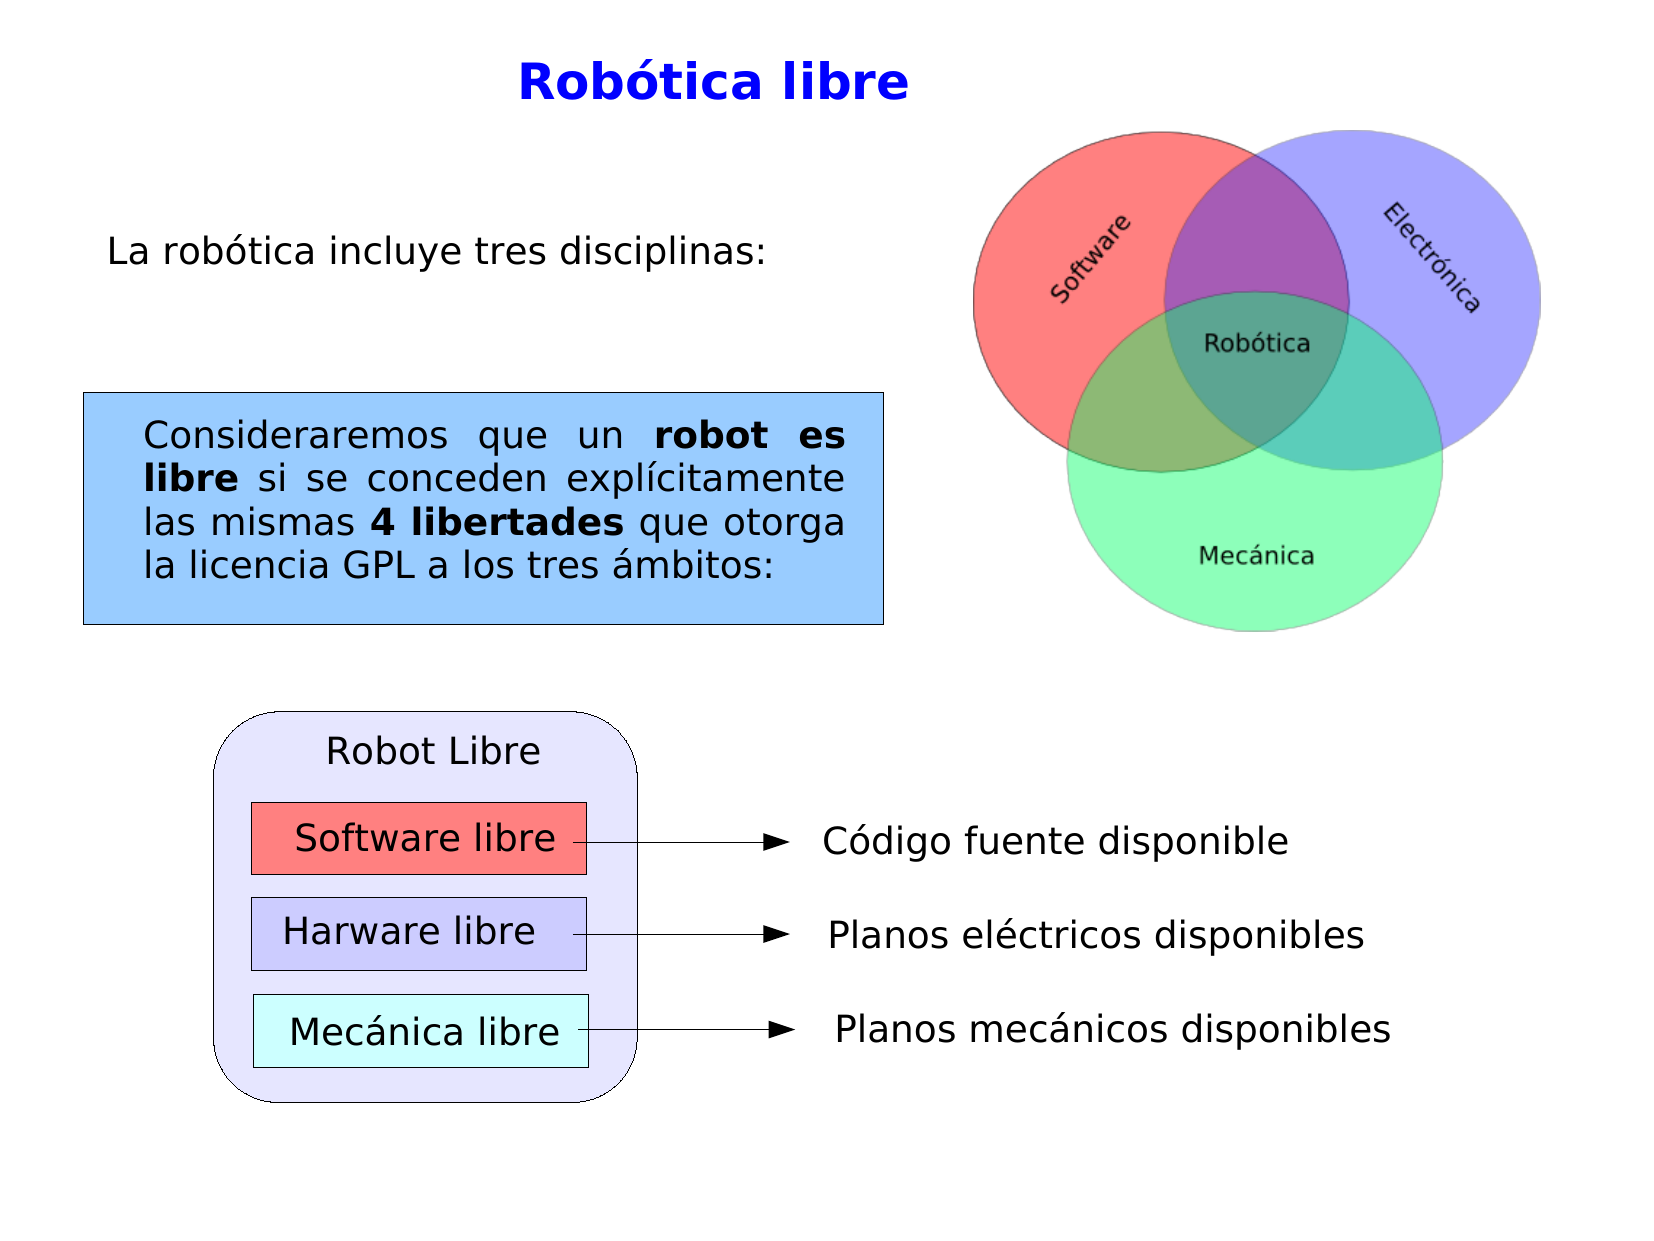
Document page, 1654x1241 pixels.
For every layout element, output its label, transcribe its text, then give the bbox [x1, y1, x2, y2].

text_box Consideraremos que un robot es libre si se conceden explícitamente las mismas 4 libertades que otorga la licencia GPL a los tres ámbitos: [128, 406, 862, 596]
text_box Robot Libre [310, 722, 552, 781]
text_box La robótica incluye tres disciplinas: [79, 222, 783, 281]
text_box Planos eléctricos disponibles [812, 906, 1371, 965]
text_box Código fuente disponible [807, 812, 1295, 871]
text_box Mecánica libre [274, 1003, 571, 1062]
picture [973, 130, 1541, 632]
text_box Software libre [279, 809, 566, 868]
text_box [83, 392, 884, 625]
text_box Robótica libre [502, 45, 918, 119]
text_box Harware libre [267, 902, 546, 962]
text_box [213, 711, 638, 1103]
text_box Planos mecánicos disponibles [819, 999, 1397, 1059]
